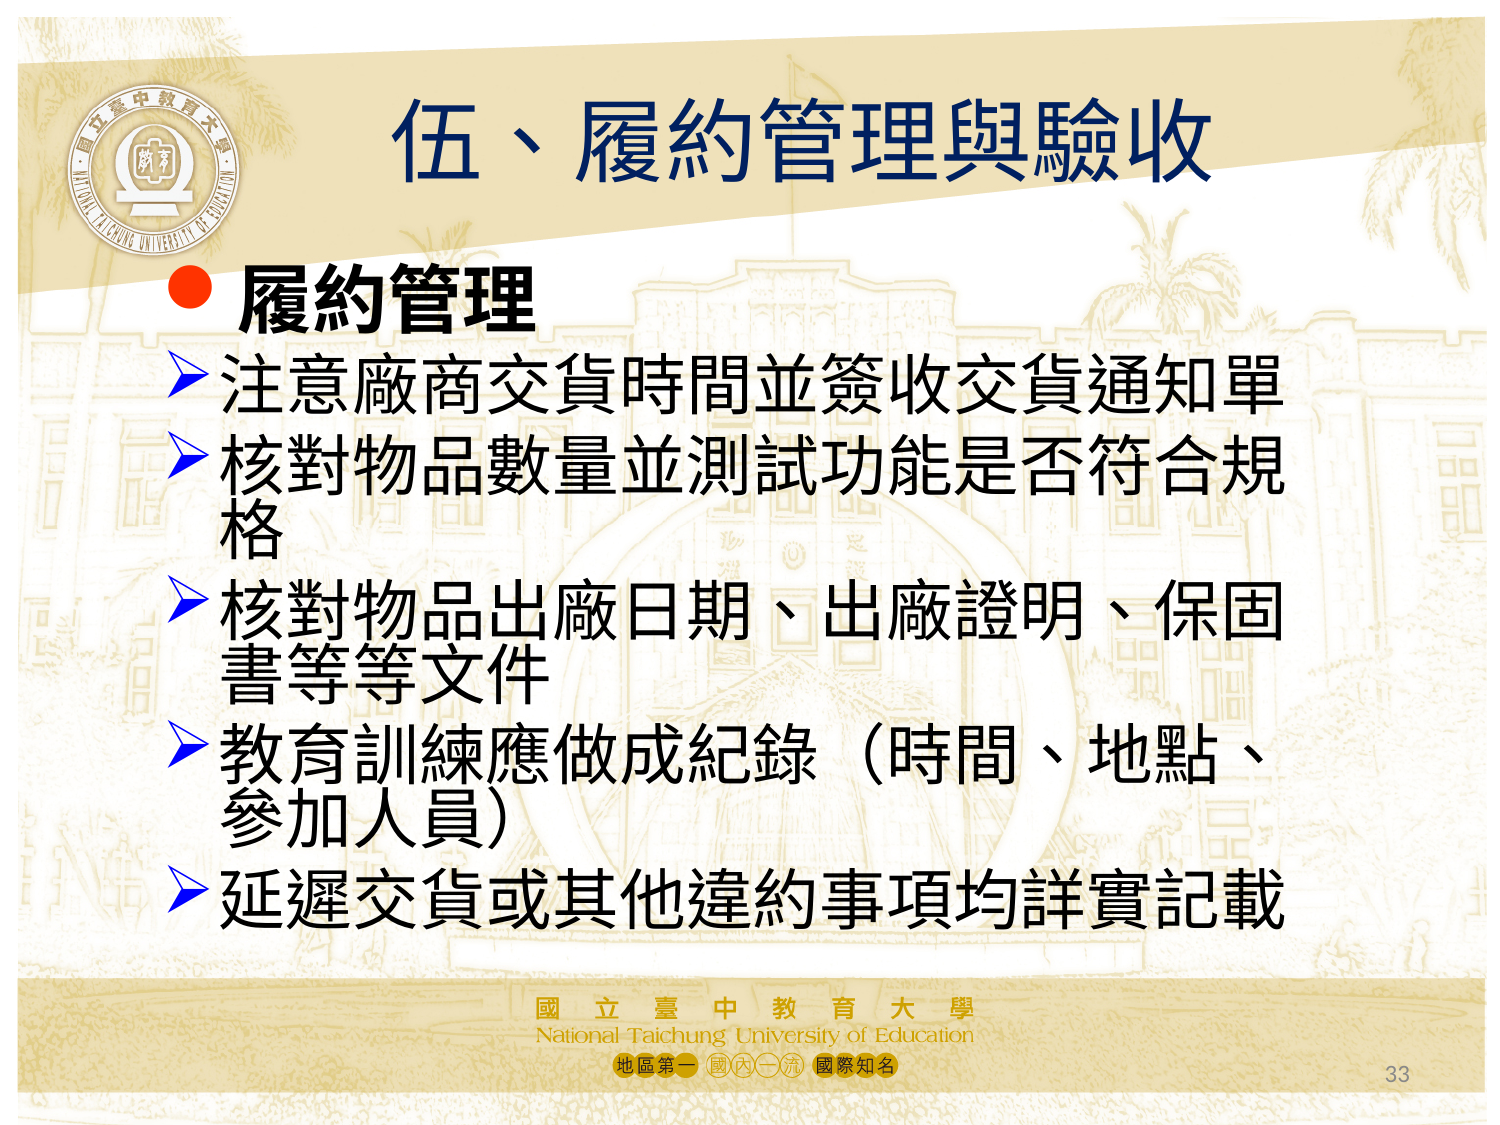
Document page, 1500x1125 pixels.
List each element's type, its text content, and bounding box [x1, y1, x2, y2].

picture [0, 0, 1500, 1125]
text_box <編號> [1074, 1042, 1426, 1103]
title 伍、履約管理與驗收 [336, 45, 1270, 233]
list 履約管理 注意廠商交貨時間並簽收交貨通知單 核對物品數量並測試功能是否符合規 格 核對物品出廠日期、出廠證明、保固書等等文件 教育訓練應做成紀錄（時間、地點、參加人員） 延遲交貨或其他違約事項均詳實記載 [147, 262, 1353, 1005]
